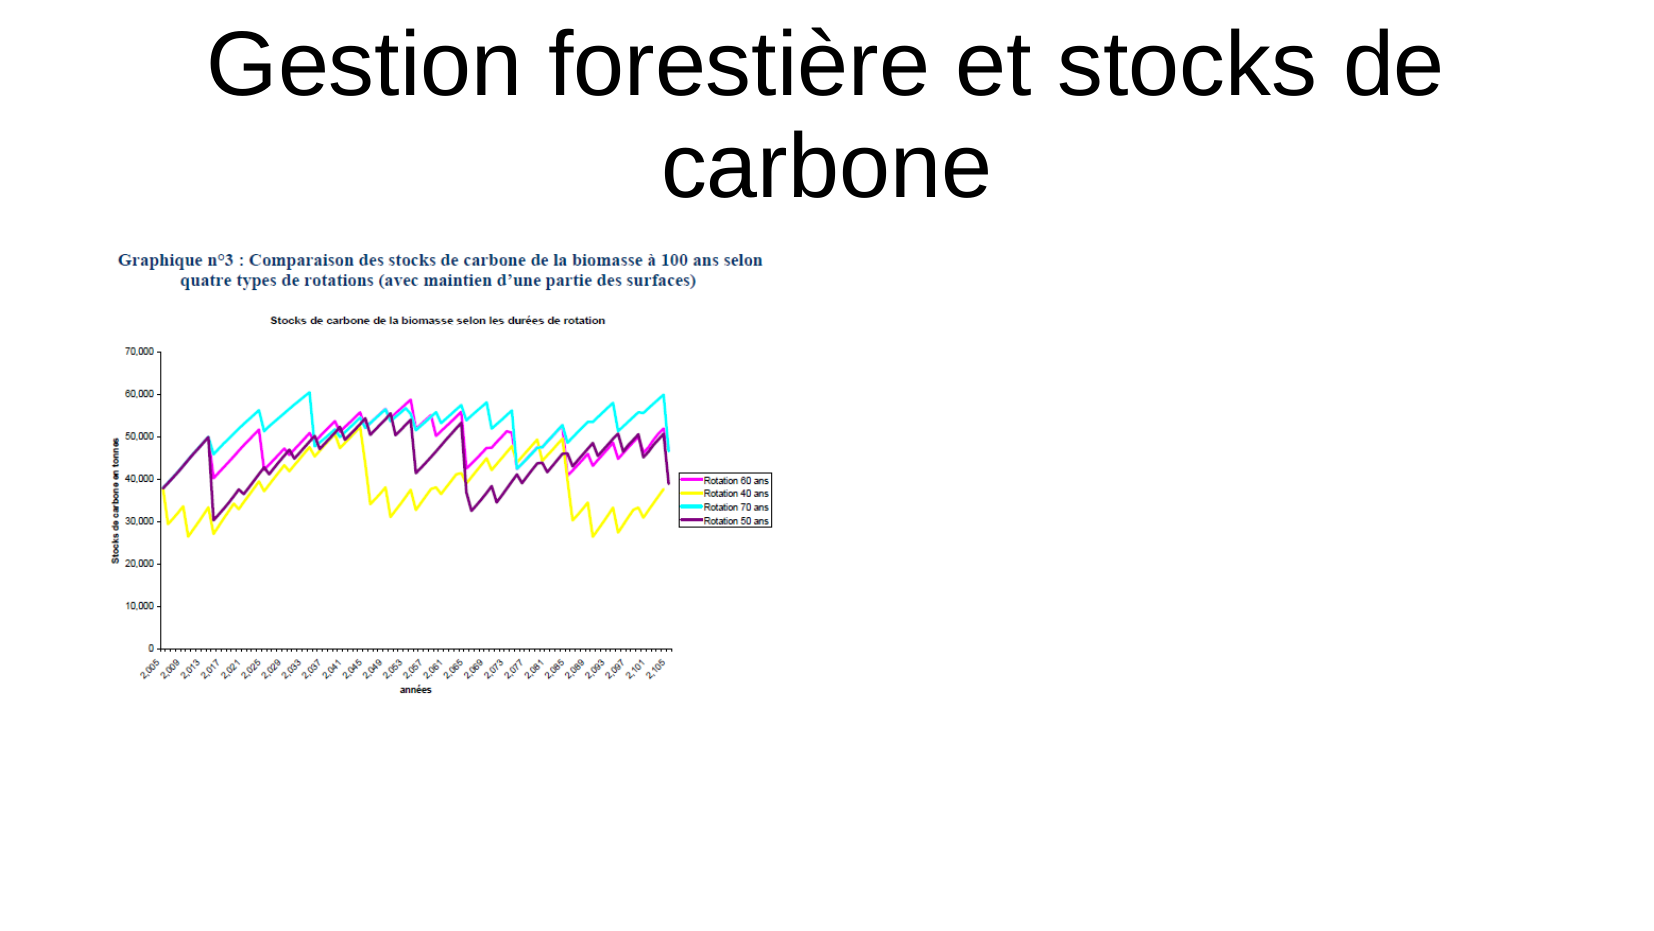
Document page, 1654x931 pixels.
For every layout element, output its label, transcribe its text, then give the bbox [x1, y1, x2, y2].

picture [88, 253, 837, 709]
title Gestion forestière et stocks de carbone [82, 12, 1571, 218]
